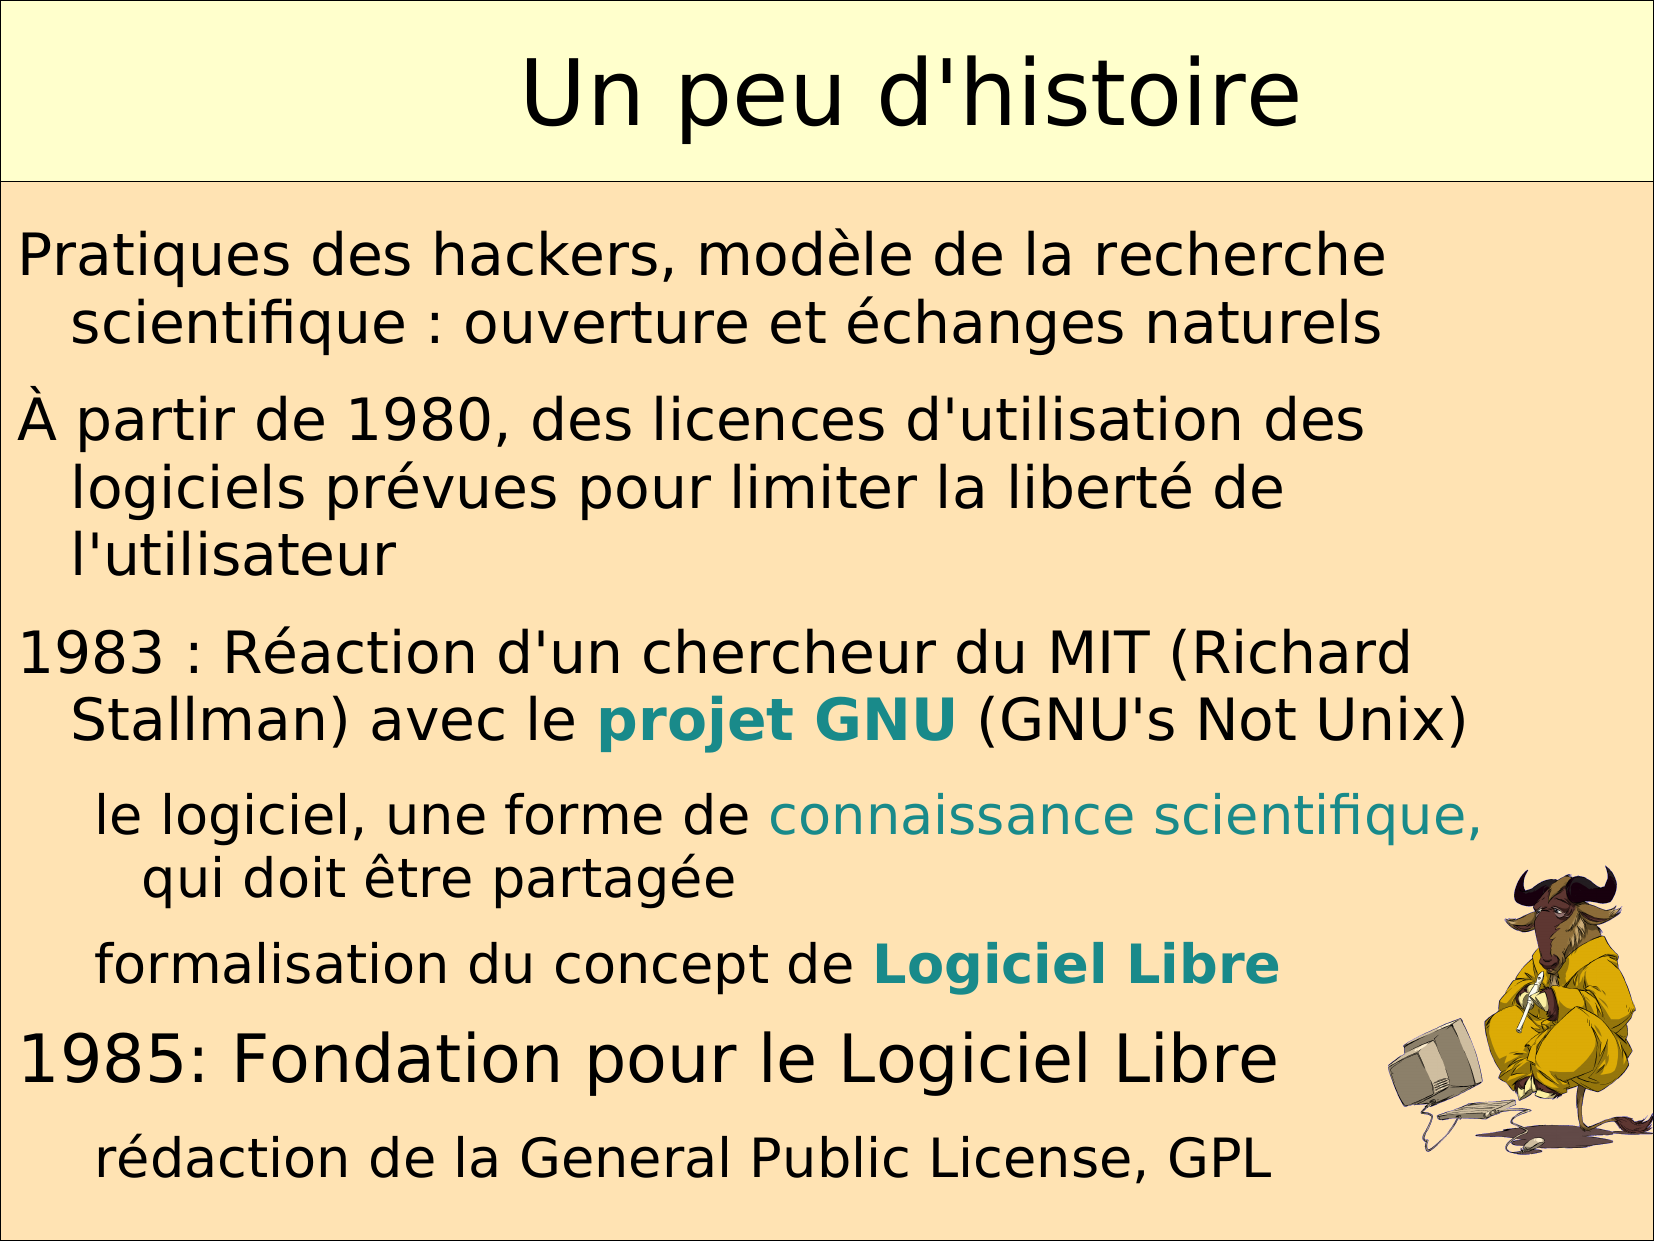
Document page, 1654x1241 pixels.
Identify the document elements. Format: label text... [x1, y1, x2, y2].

list Pratiques des hackers, modèle de la recherche scientifique : ouverture et échanges naturels À partir de 1980, des licences d'utilisation des logiciels prévues pour limiter la liberté de l'utilisateur 1983 : Réaction d'un chercheur du MIT (Richard Stallman) avec le projet GNU (GNU's Not Unix) le logiciel, une forme de connaissance scientifique, qui doit être partagée formalisation du concept de Logiciel Libre 1985: Fondation pour le Logiciel Libre rédaction de la General Public License, GPL [0, 221, 1554, 1241]
picture [1358, 858, 1654, 1163]
title Un peu d'histoire [203, 33, 1620, 154]
